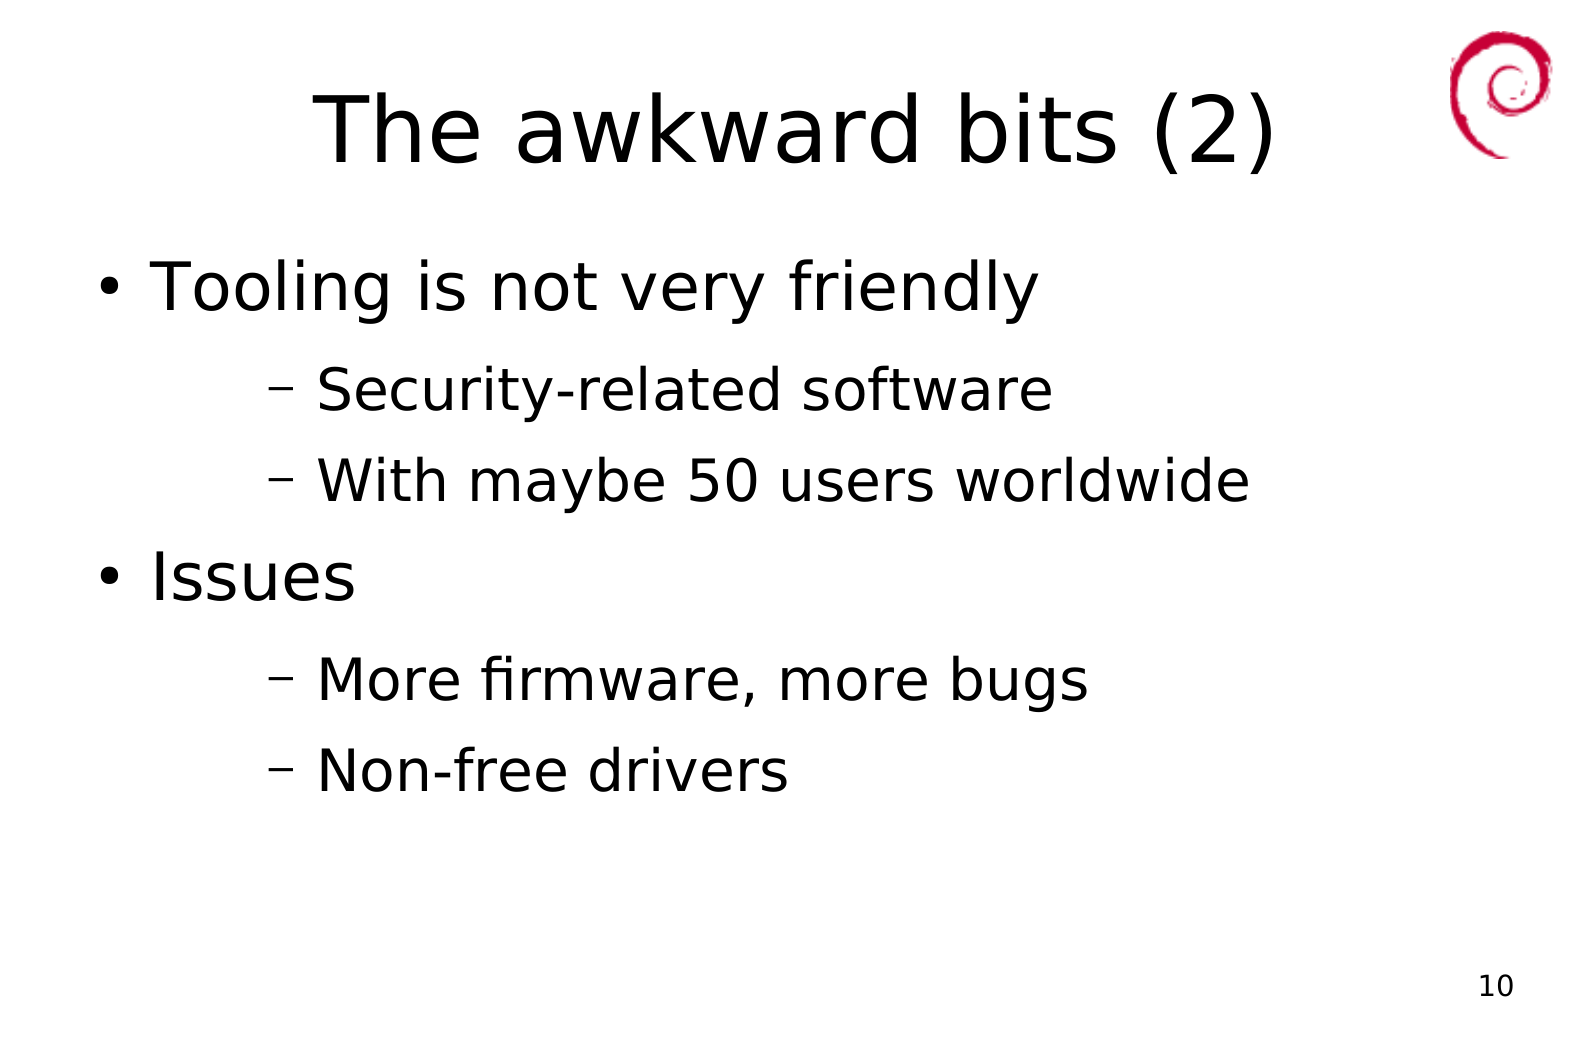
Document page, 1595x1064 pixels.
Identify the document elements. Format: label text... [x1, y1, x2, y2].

title The awkward bits (2) [79, 42, 1515, 220]
picture [1450, 31, 1555, 159]
list Tooling is not very friendly Security-related software With maybe 50 users worldwide Issues More firmware, more bugs Non-free drivers [79, 248, 1515, 951]
